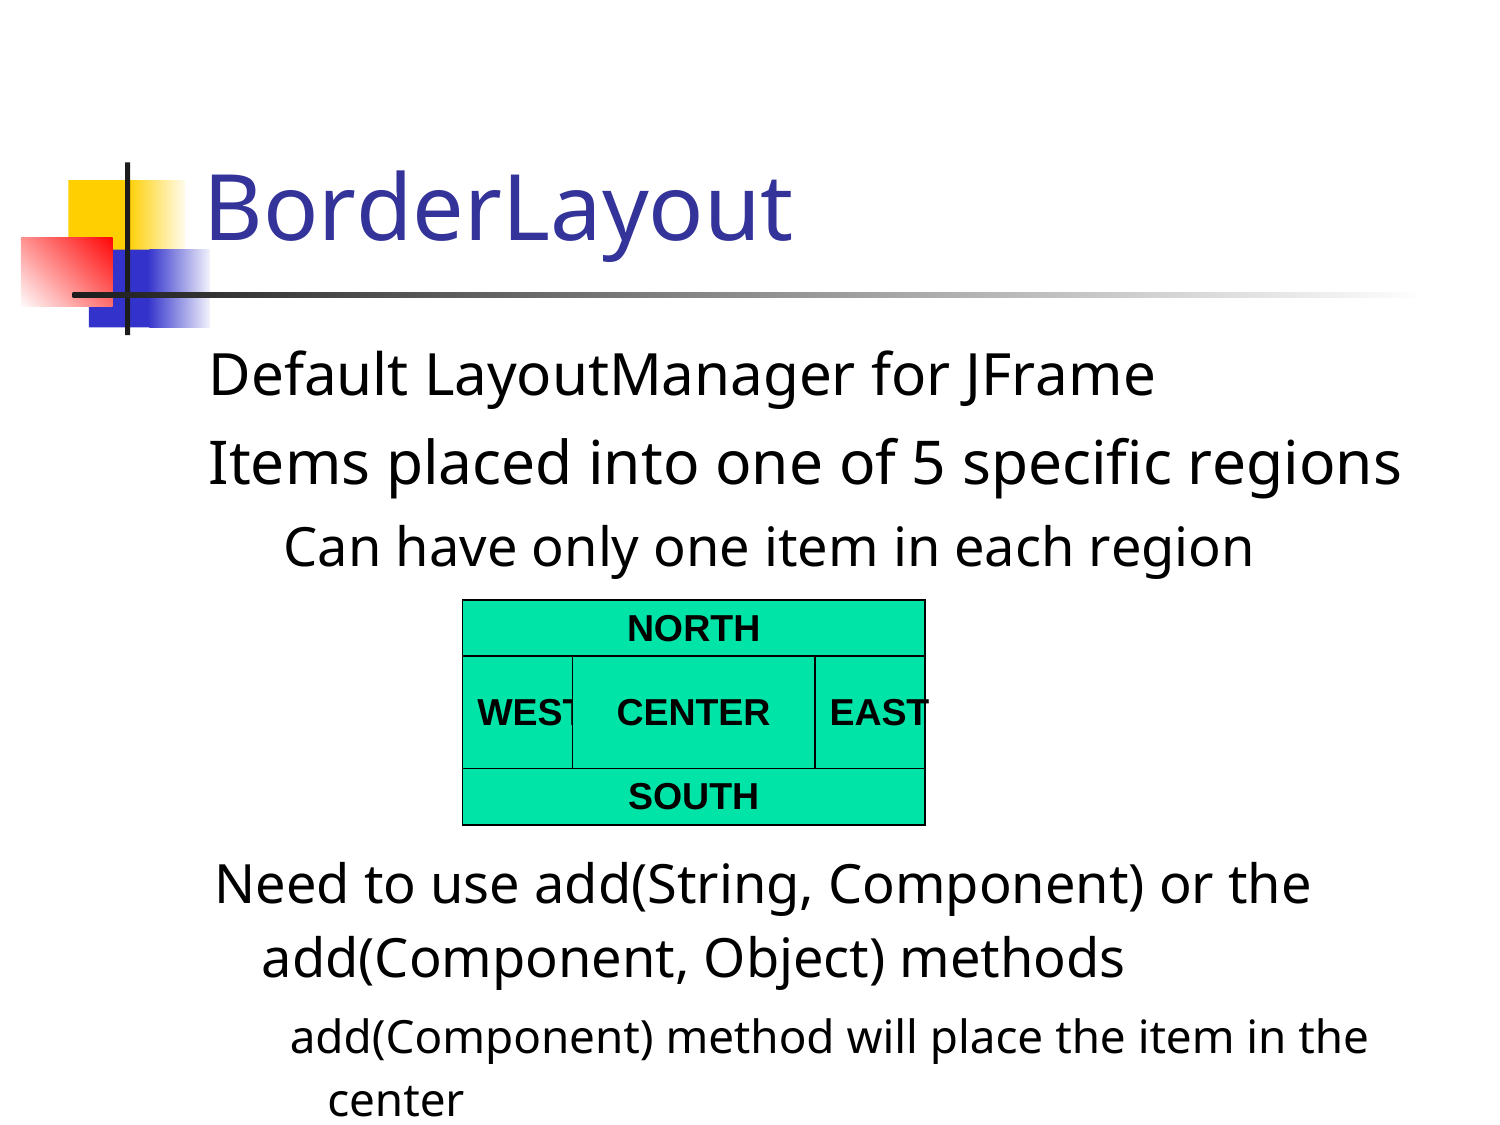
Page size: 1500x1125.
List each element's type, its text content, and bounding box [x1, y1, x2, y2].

text_box EAST [815, 656, 925, 769]
title BorderLayout [188, 35, 1468, 276]
text_box WEST [462, 656, 572, 769]
list Default LayoutManager for JFrame Items placed into one of 5 specific regions Can have only one item in each region [193, 331, 1469, 643]
text_box SOUTH [462, 769, 925, 825]
text_box CENTER [572, 656, 815, 769]
text_box Need to use add(String, Component) or the add(Component, Object) methods add(Component) method will place the item in the center [125, 837, 1388, 1100]
text_box NORTH [462, 600, 925, 656]
